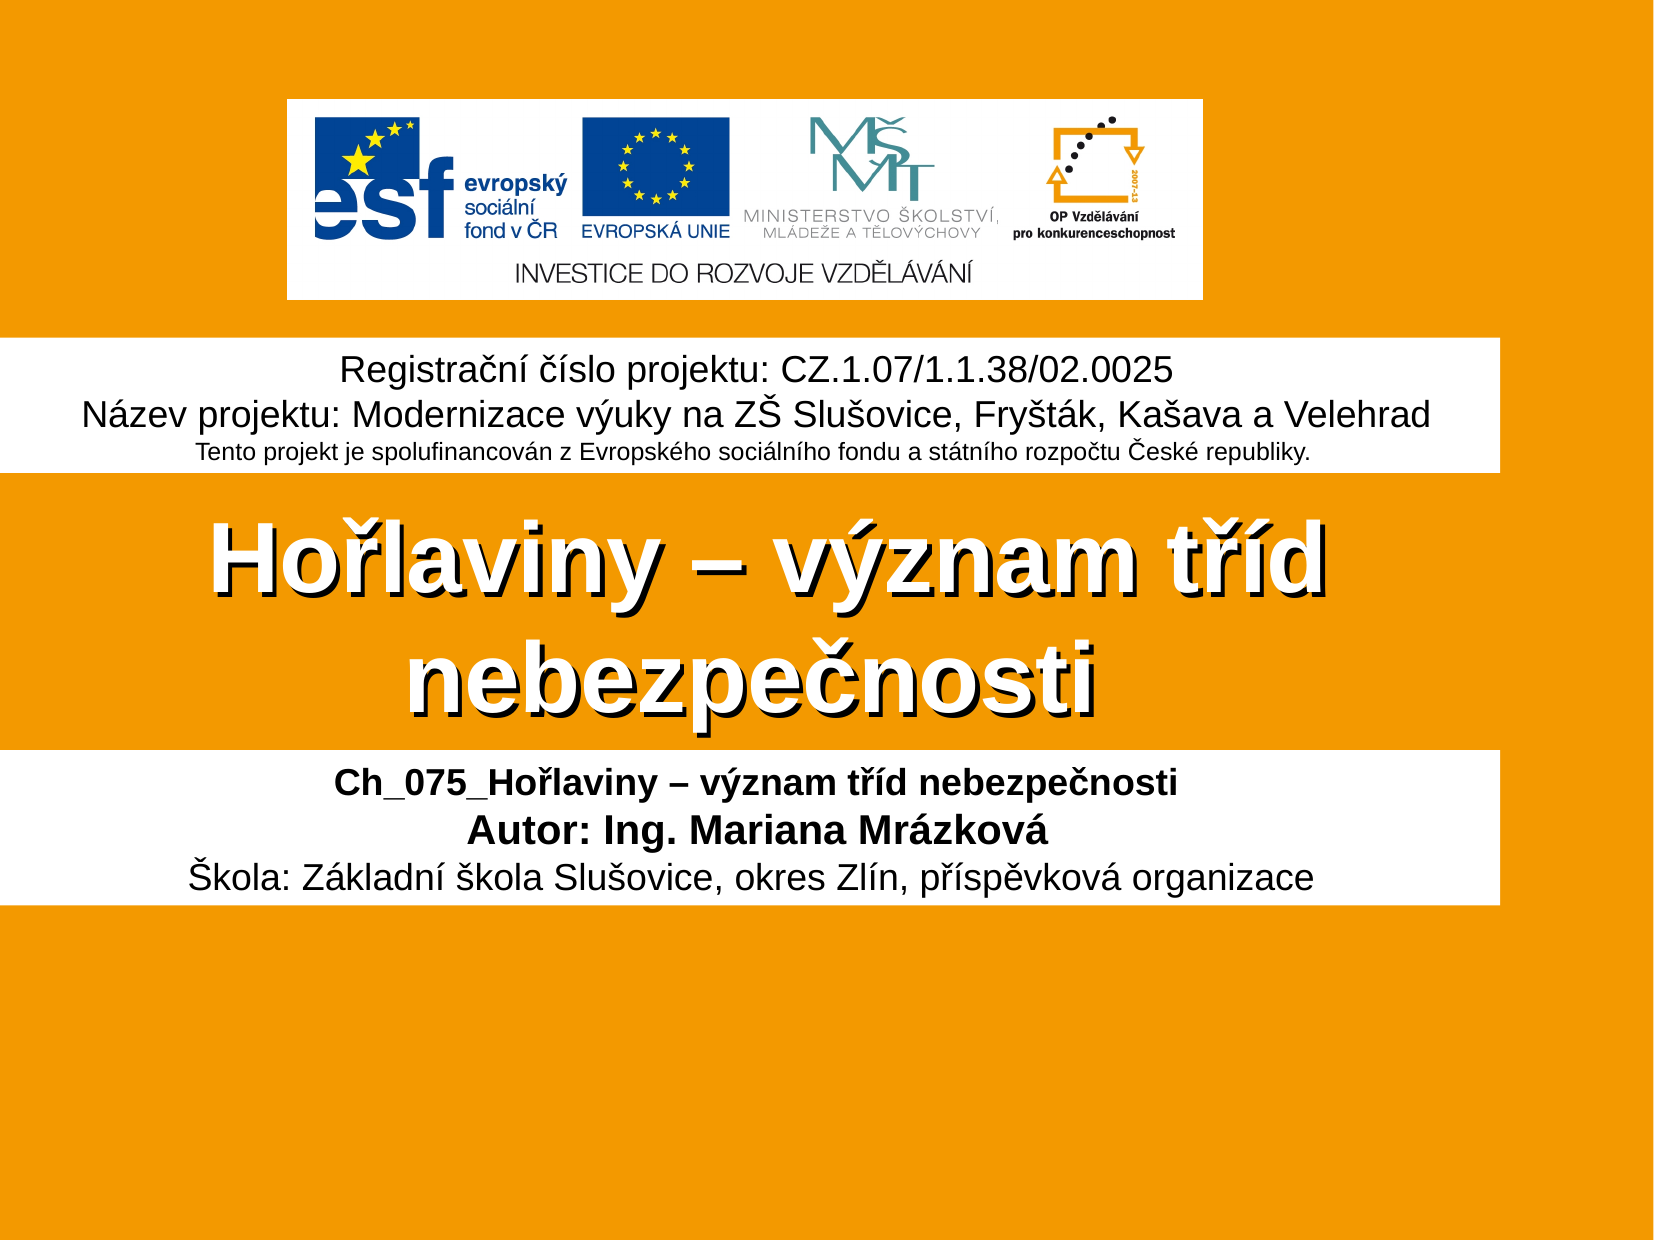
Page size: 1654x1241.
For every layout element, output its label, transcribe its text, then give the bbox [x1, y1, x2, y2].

text_box Registrační číslo projektu: CZ.1.07/1.1.38/02.0025 Název projektu: Modernizace výuky na ZŠ Slušovice, Fryšták, Kašava a Velehrad Tento projekt je spolufinancován z Evropského sociálního fondu a státního rozpočtu České republiky. [0, 337, 1501, 473]
text_box Ch_075_Hořlaviny – význam tříd nebezpečnosti Autor: Ing. Mariana Mrázková Škola: Základní škola Slušovice, okres Zlín, příspěvková organizace [0, 750, 1501, 906]
title Hořlaviny – význam tříd nebezpečnosti [112, 484, 1388, 741]
picture [287, 99, 1203, 300]
